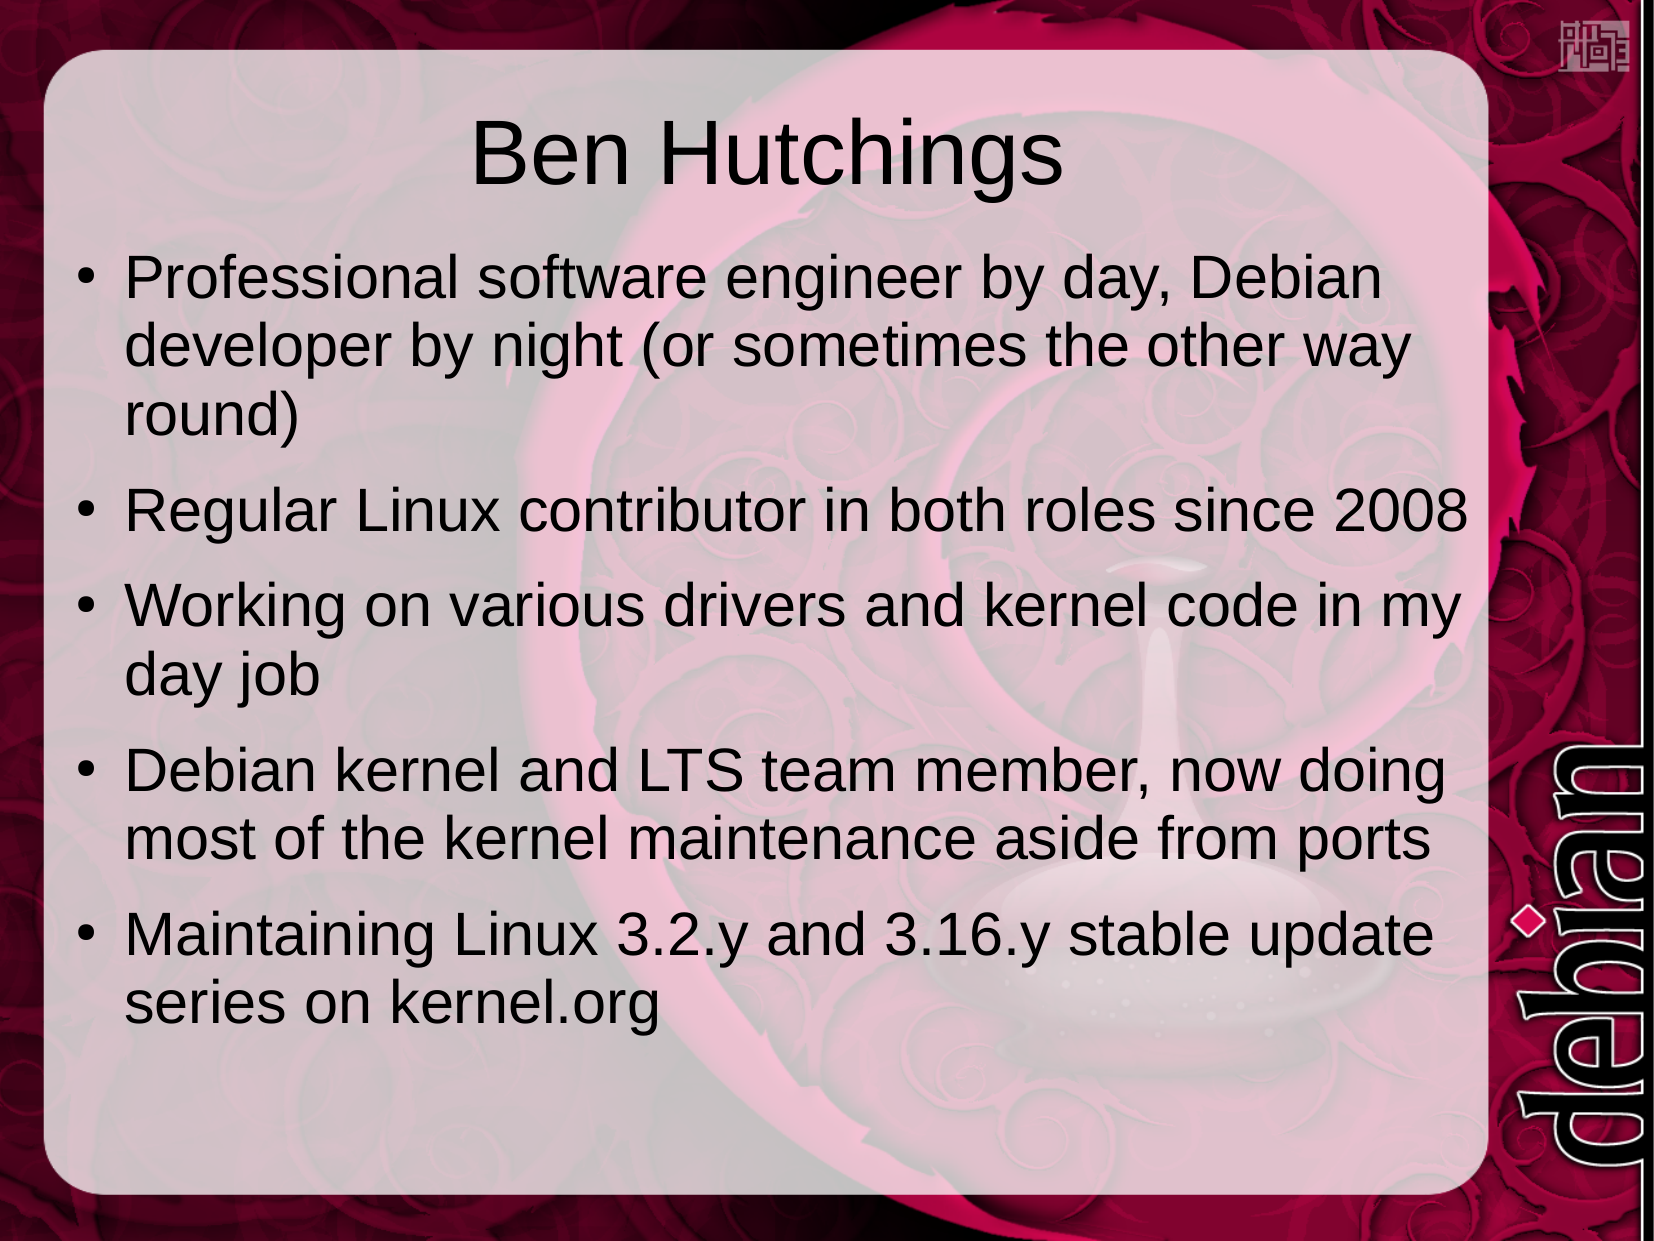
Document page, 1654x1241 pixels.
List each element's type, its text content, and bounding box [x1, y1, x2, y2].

title Ben Hutchings [59, 49, 1477, 242]
picture [0, 0, 1654, 1241]
list Professional software engineer by day, Debian developer by night (or sometimes the other way round) Regular Linux contributor in both roles since 2008 Working on various drivers and kernel code in my day job Debian kernel and LTS team member, now doing most of the kernel maintenance aside from ports Maintaining Linux 3.2.y and 3.16.y stable update series on kernel.org [59, 242, 1477, 1093]
